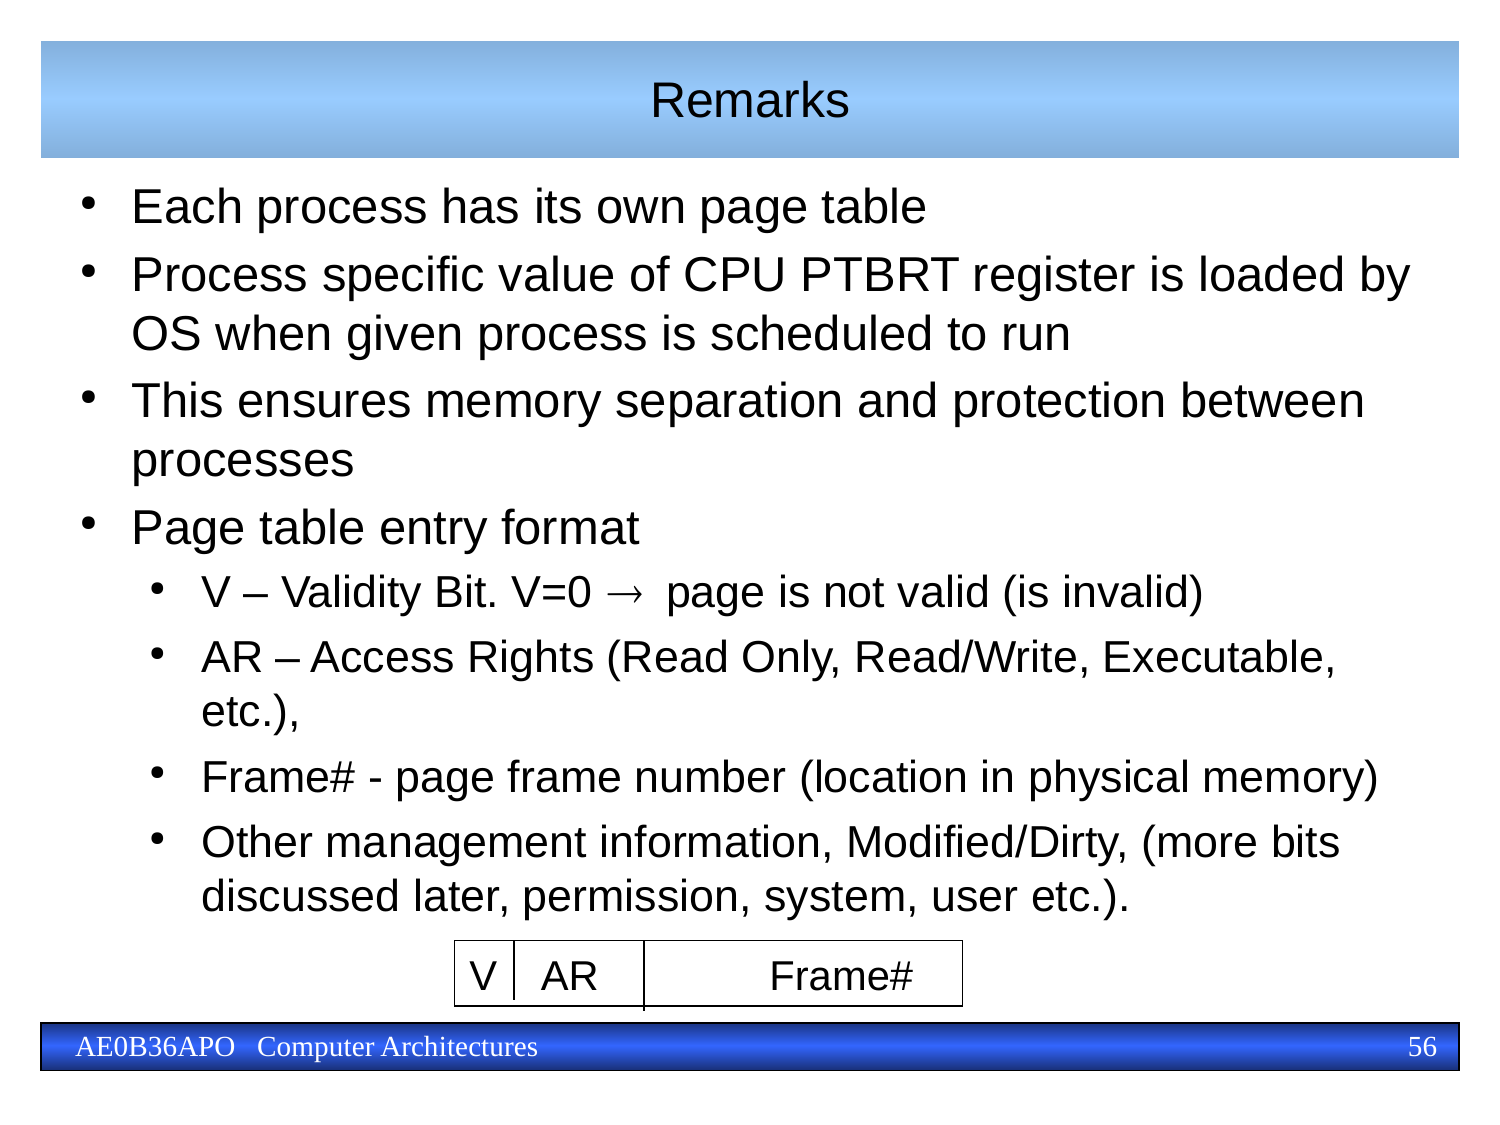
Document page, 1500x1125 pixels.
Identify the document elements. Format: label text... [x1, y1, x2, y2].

title Remarks [41, 41, 1459, 158]
list Each process has its own page table Process specific value of CPU PTBRT register is loaded by OS when given process is scheduled to run This ensures memory separation and protection between processes Page table entry format V – Validity Bit. V=0  page is not valid (is invalid) AR – Access Rights (Read Only, Read/Write, Executable, etc.), Frame# - page frame number (location in physical memory) Other management information, Modified/Dirty, (more bits discussed later, permission, system, user etc.). [62, 174, 1438, 925]
text_box V AR Frame# [645, 940, 963, 1007]
text_box V AR Frame# [454, 940, 644, 1007]
